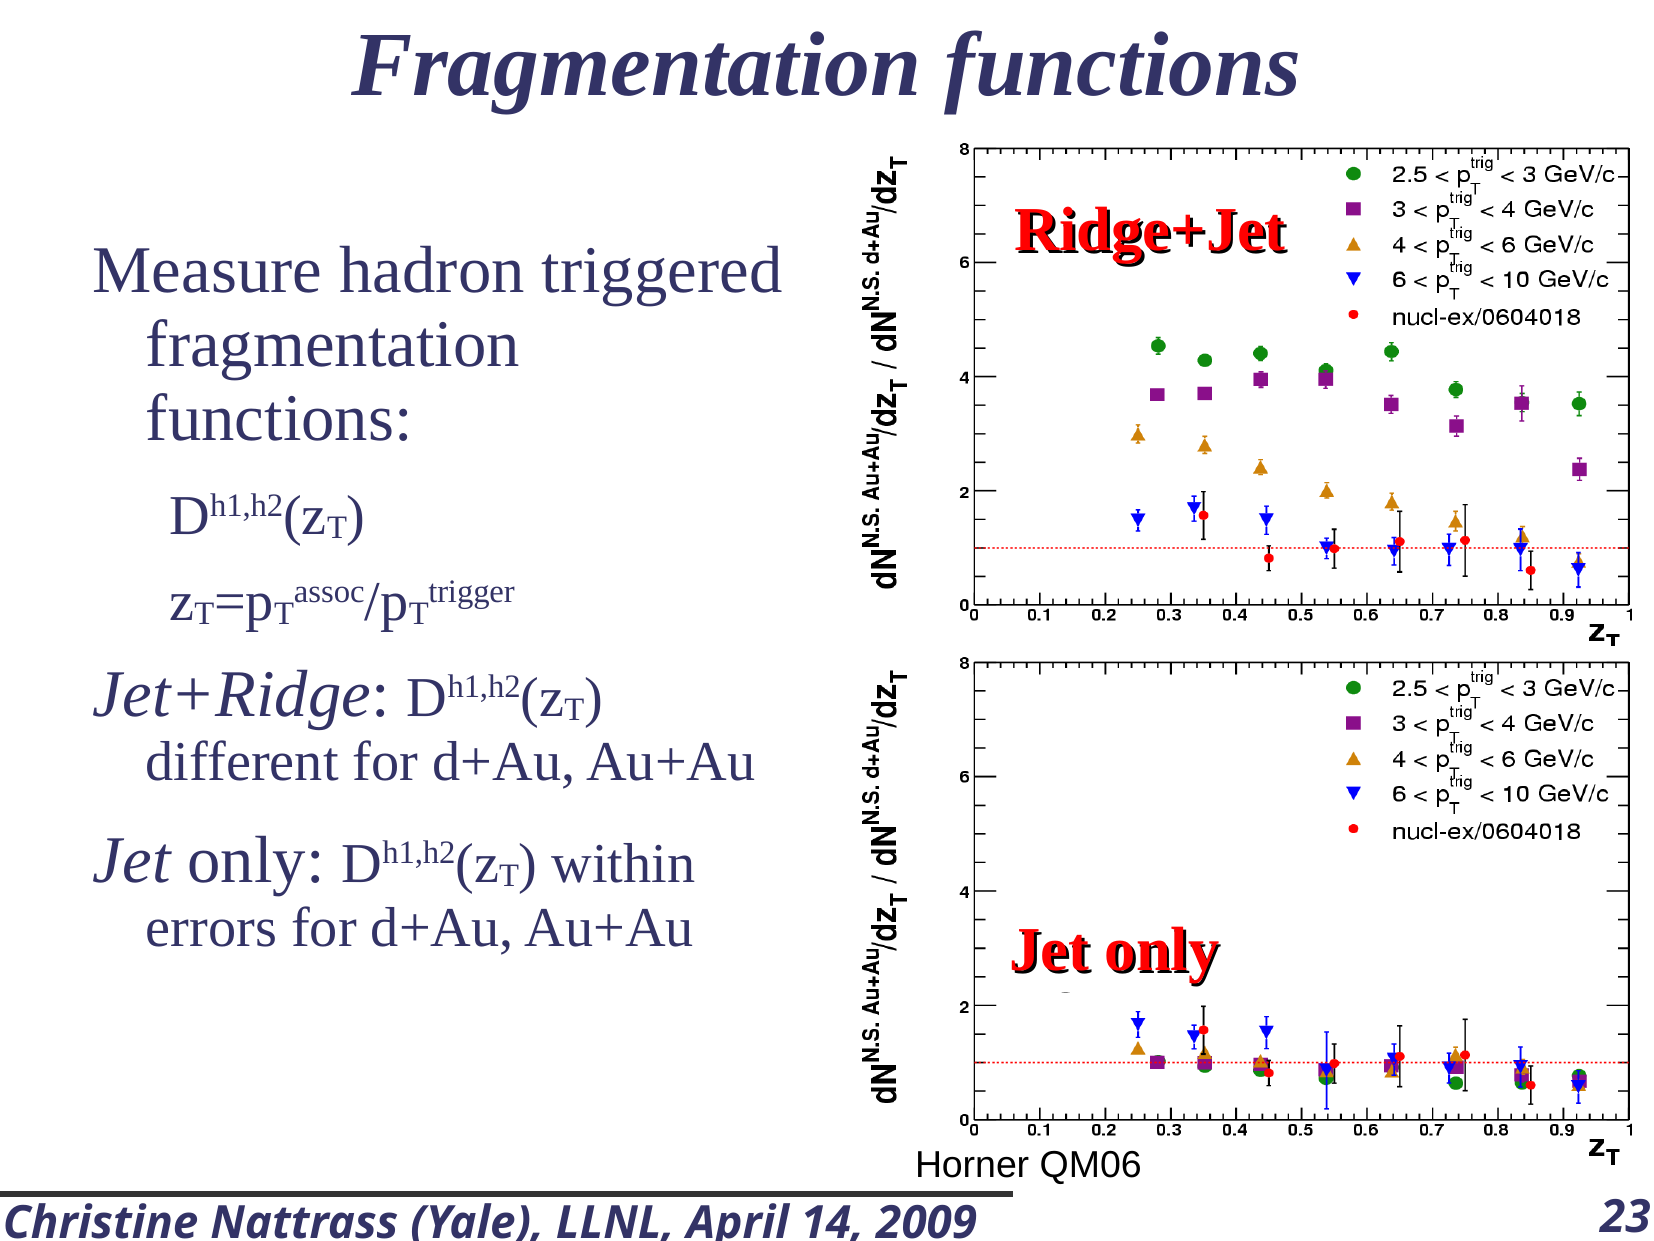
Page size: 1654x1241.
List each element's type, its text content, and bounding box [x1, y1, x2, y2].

list Measure hadron triggered fragmentation functions: Dh1,h2(zT) zT=pTassoc/pTtrigger Jet+Ridge: Dh1,h2(zT) different for d+Au, Au+Au Jet only: Dh1,h2(zT) within errors for d+Au, Au+Au [75, 232, 788, 1034]
text_box Ridge+Jet [999, 187, 1375, 272]
text_box Jet only [994, 907, 1270, 992]
picture [804, 132, 1654, 1172]
text_box Horner QM06 [900, 1136, 1501, 1194]
title Fragmentation functions [82, 0, 1571, 168]
